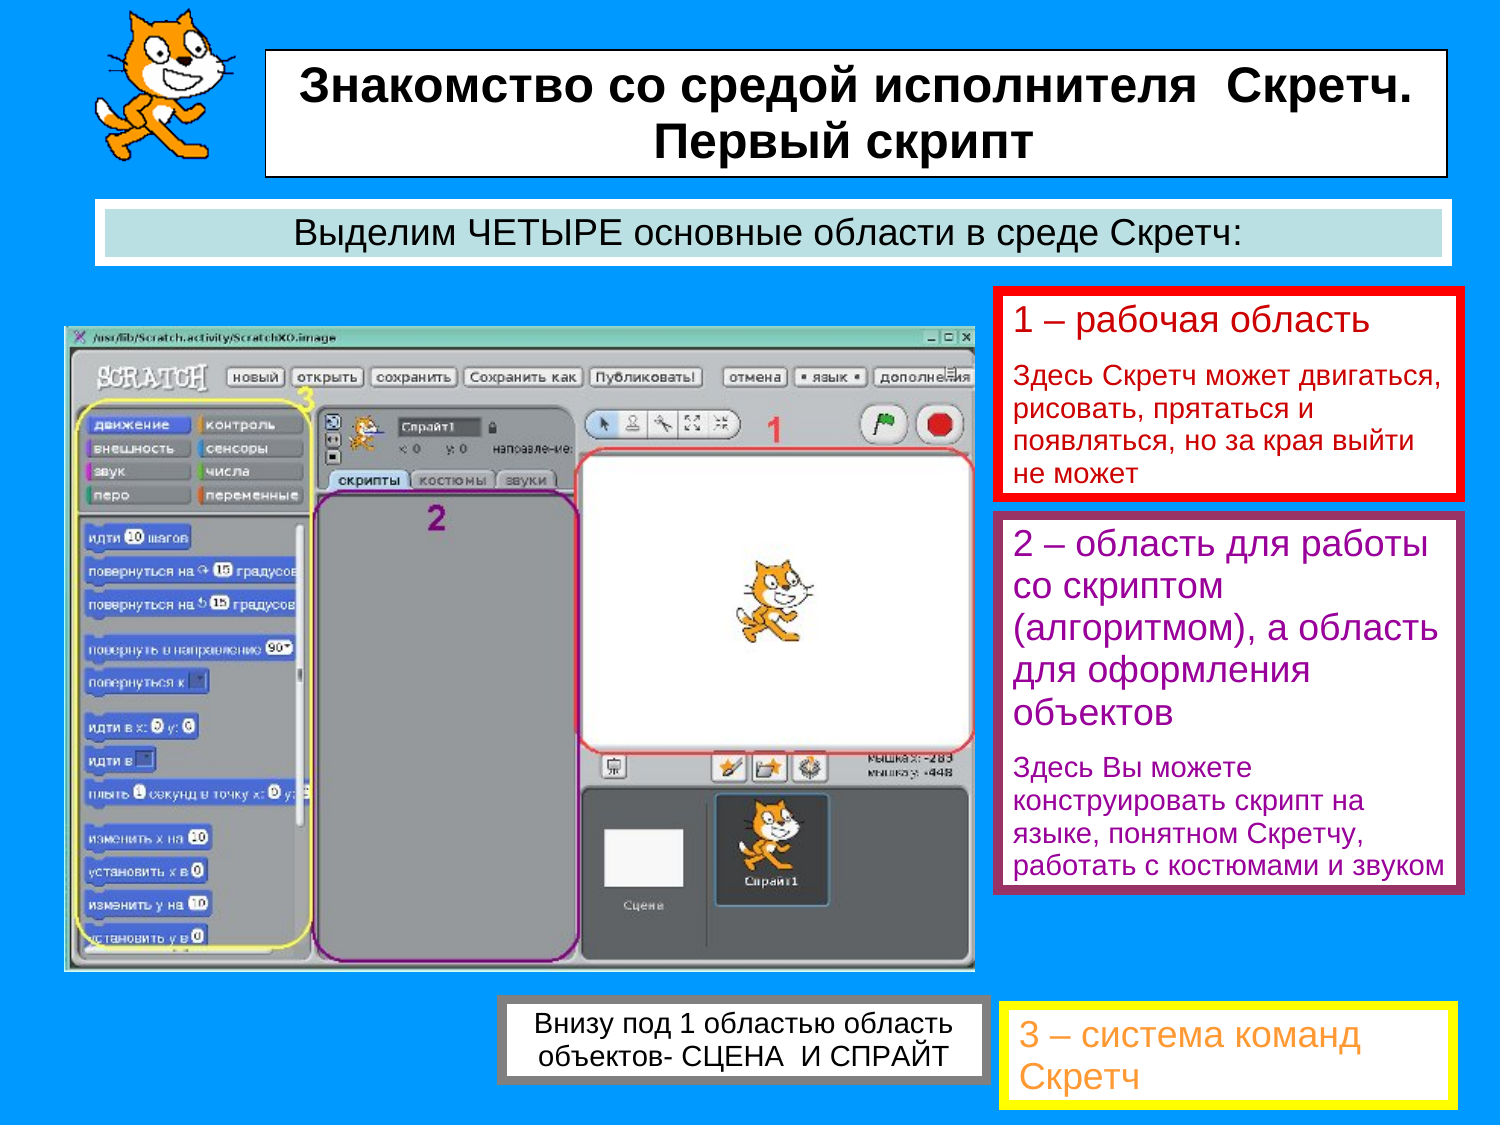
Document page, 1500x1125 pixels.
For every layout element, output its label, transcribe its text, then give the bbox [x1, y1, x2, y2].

text_box Знакомство со средой исполнителя Скретч. Первый скрипт [284, 49, 1447, 177]
text_box 3 – система команд Скретч [1003, 1005, 1453, 1105]
text_box Внизу под 1 областью область объектов- СЦЕНА И СПРАЙТ [501, 999, 987, 1081]
text_box Выделим ЧЕТЫРЕ основные области в среде Скретч: [99, 203, 1447, 262]
text_box 2 – область для работы со скриптом (алгоритмом), а область для оформления объектов Здесь Вы можете конструировать скрипт на языке, понятном Скретчу, работать с костюмами и звуком [998, 515, 1461, 890]
text_box 1 – рабочая область Здесь Скретч может двигаться, рисовать, прятаться и появляться, но за края выйти не может [998, 290, 1461, 498]
picture [64, 326, 975, 972]
picture [75, 0, 284, 177]
